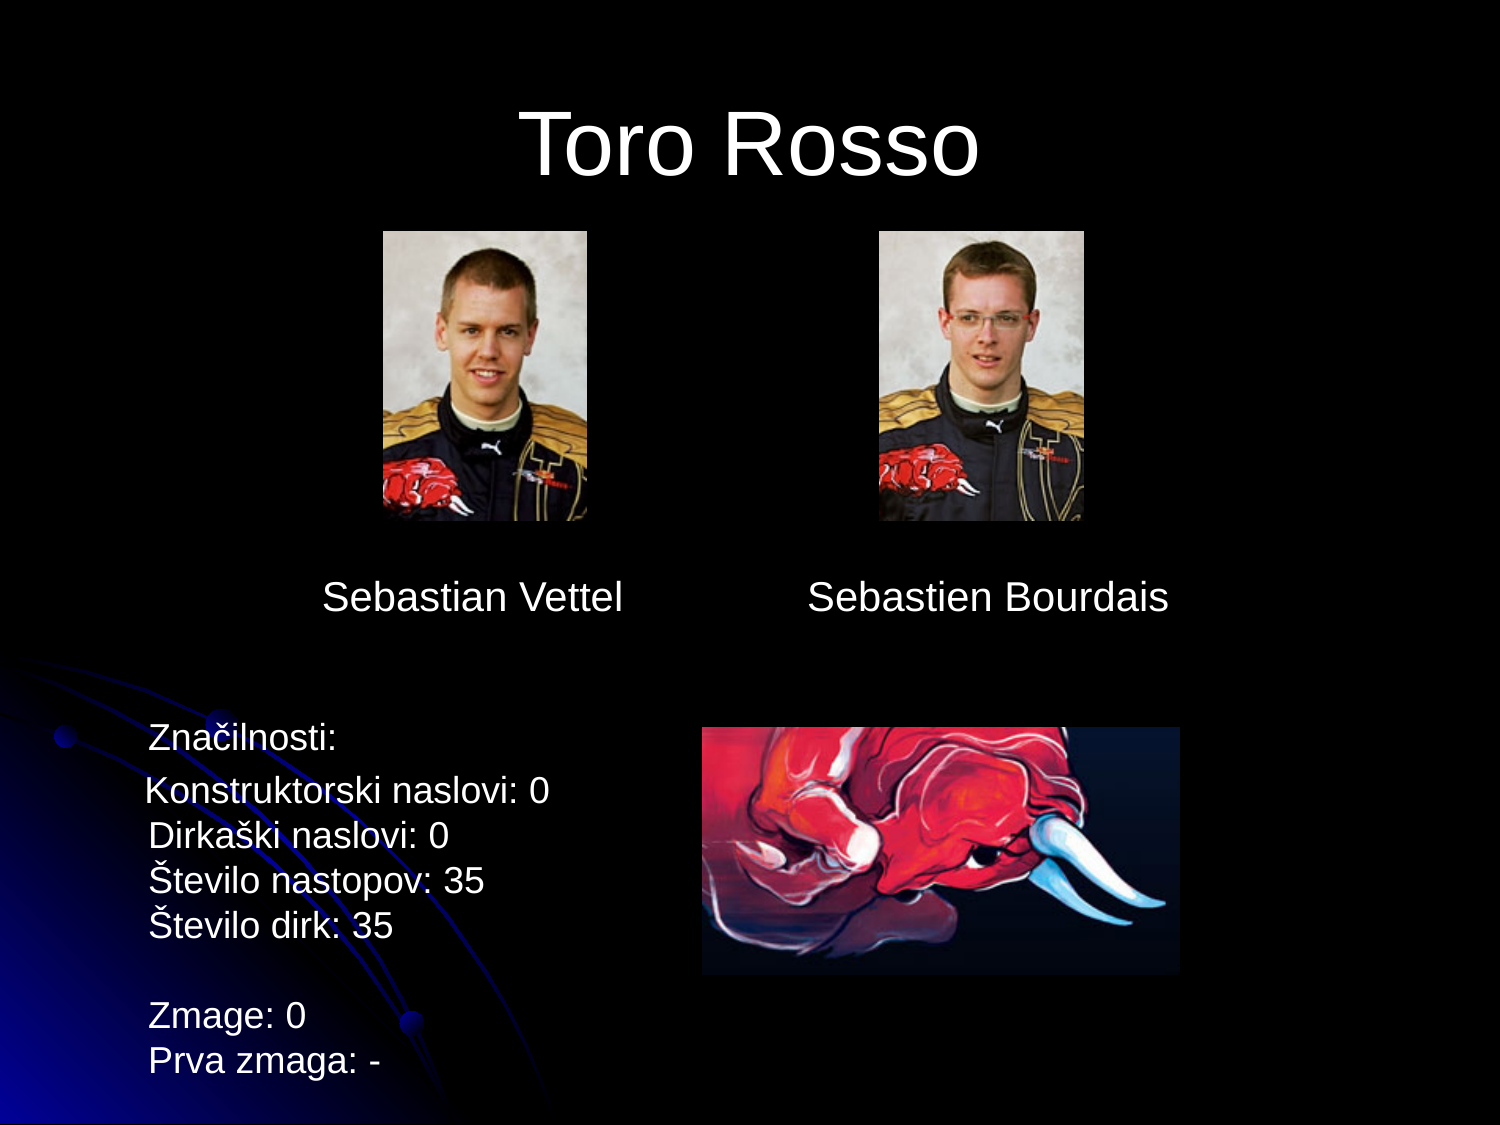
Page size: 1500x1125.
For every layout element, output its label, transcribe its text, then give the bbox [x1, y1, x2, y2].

picture [383, 231, 587, 521]
picture [879, 231, 1084, 521]
picture [702, 727, 1180, 975]
list Sebastian Vettel Sebastien Bourdais Značilnosti: Konstruktorski naslovi: 0 Dirkaški naslovi: 0 Število nastopov: 35 Število dirk: 35 Zmage: 0 Prva zmaga: - [76, 562, 1427, 1041]
title Toro Rosso [75, 45, 1425, 233]
